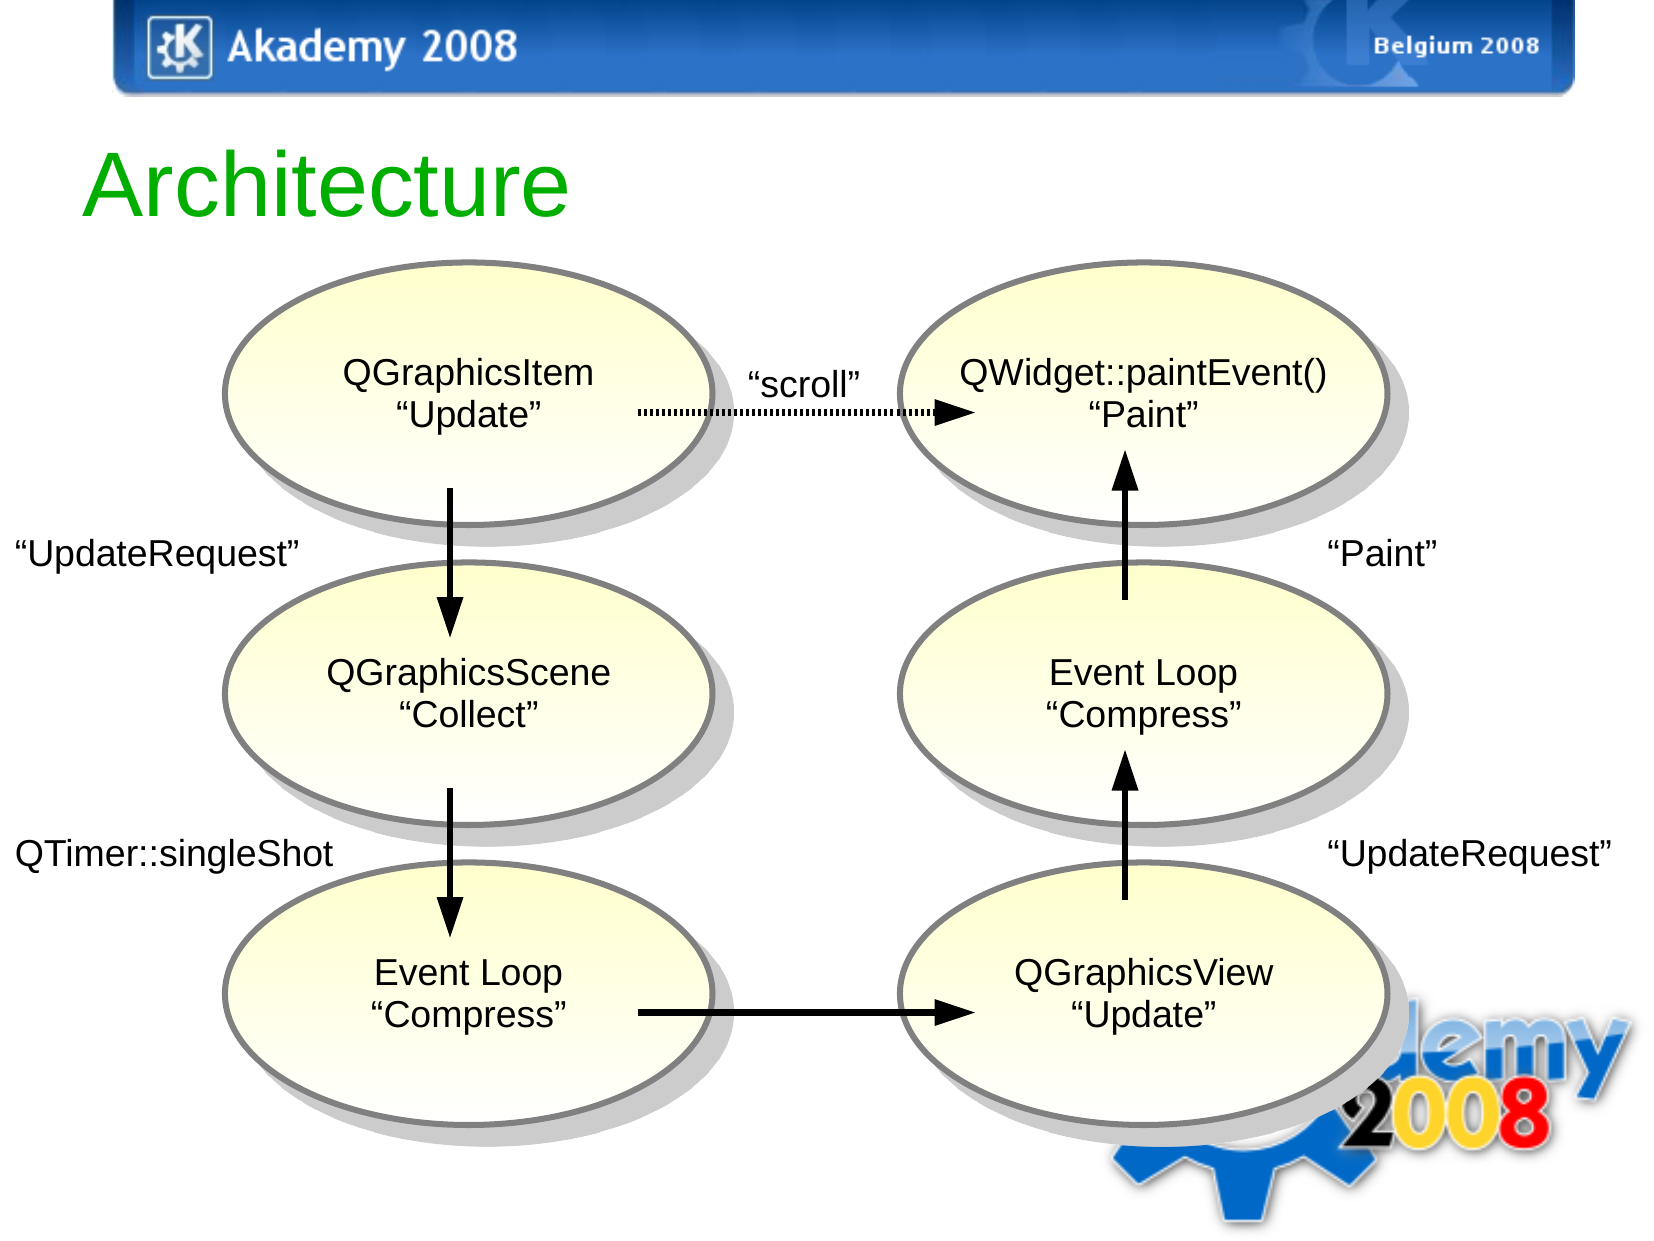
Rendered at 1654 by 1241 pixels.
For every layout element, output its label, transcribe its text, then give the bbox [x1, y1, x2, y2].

text_box QGraphicsScene “Collect” [224, 562, 713, 826]
text_box QTimer::singleShot [0, 825, 376, 882]
text_box QGraphicsItem “Update” [224, 262, 713, 526]
text_box “UpdateRequest” [0, 525, 338, 582]
text_box “scroll” [733, 355, 921, 413]
picture [1053, 913, 1654, 1241]
title Architecture [82, 112, 1571, 257]
text_box “UpdateRequest” [1312, 825, 1651, 882]
text_box QWidget::paintEvent() “Paint” [903, 262, 1388, 526]
text_box “Paint” [1312, 525, 1501, 582]
text_box Event Loop “Compress” [899, 562, 1388, 826]
text_box QGraphicsView “Update” [899, 862, 1388, 1126]
text_box Event Loop “Compress” [224, 862, 713, 1126]
picture [112, 0, 1575, 98]
